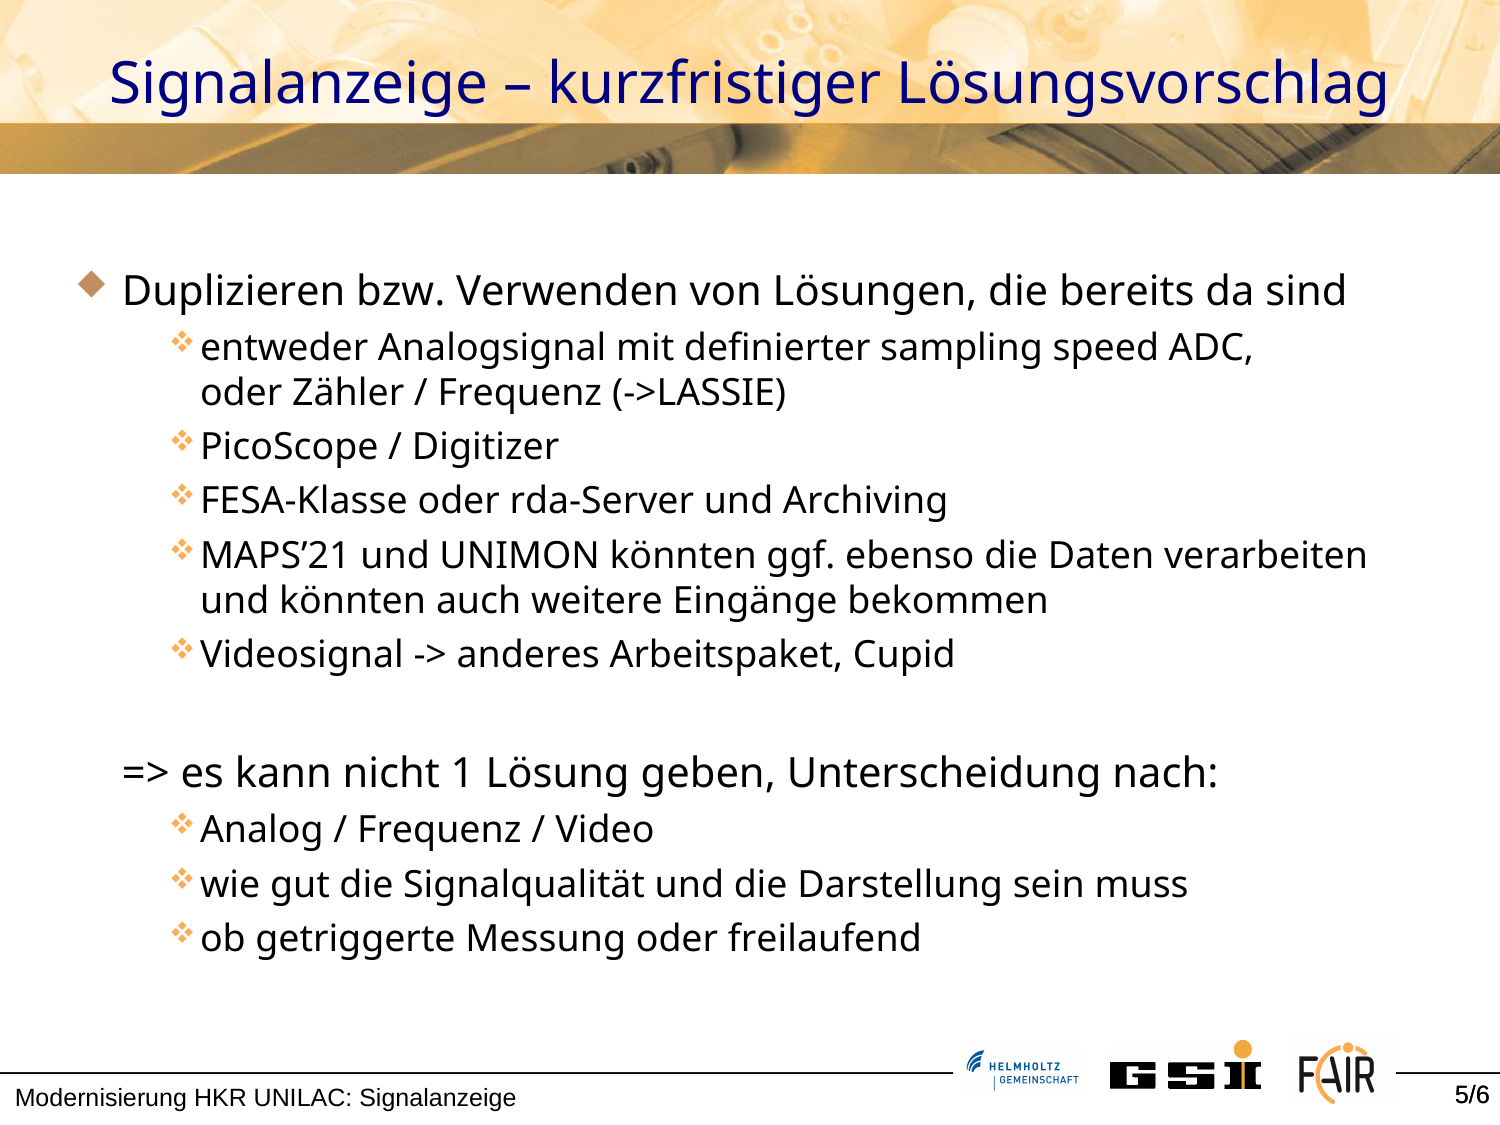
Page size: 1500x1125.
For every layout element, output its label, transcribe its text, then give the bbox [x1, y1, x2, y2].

title Signalanzeige – kurzfristiger Lösungsvorschlag [75, 0, 1425, 174]
picture [0, 0, 1500, 175]
picture [1287, 1034, 1396, 1106]
picture [1110, 1040, 1261, 1089]
list Duplizieren bzw. Verwenden von Lösungen, die bereits da sind entweder Analogsignal mit definierter sampling speed ADC, oder Zähler / Frequenz (->LASSIE) PicoScope / Digitizer FESA-Klasse oder rda-Server und Archiving MAPS’21 und UNIMON könnten ggf. ebenso die Daten verarbeiten und könnten auch weitere Eingänge bekommen Videosignal -> anderes Arbeitspaket, Cupid => es kann nicht 1 Lösung geben, Unterscheidung nach: Analog / Frequenz / Video wie gut die Signalqualität und die Darstellung sein muss ob getriggerte Messung oder freilaufend [75, 263, 1425, 1006]
picture [960, 1046, 1084, 1095]
